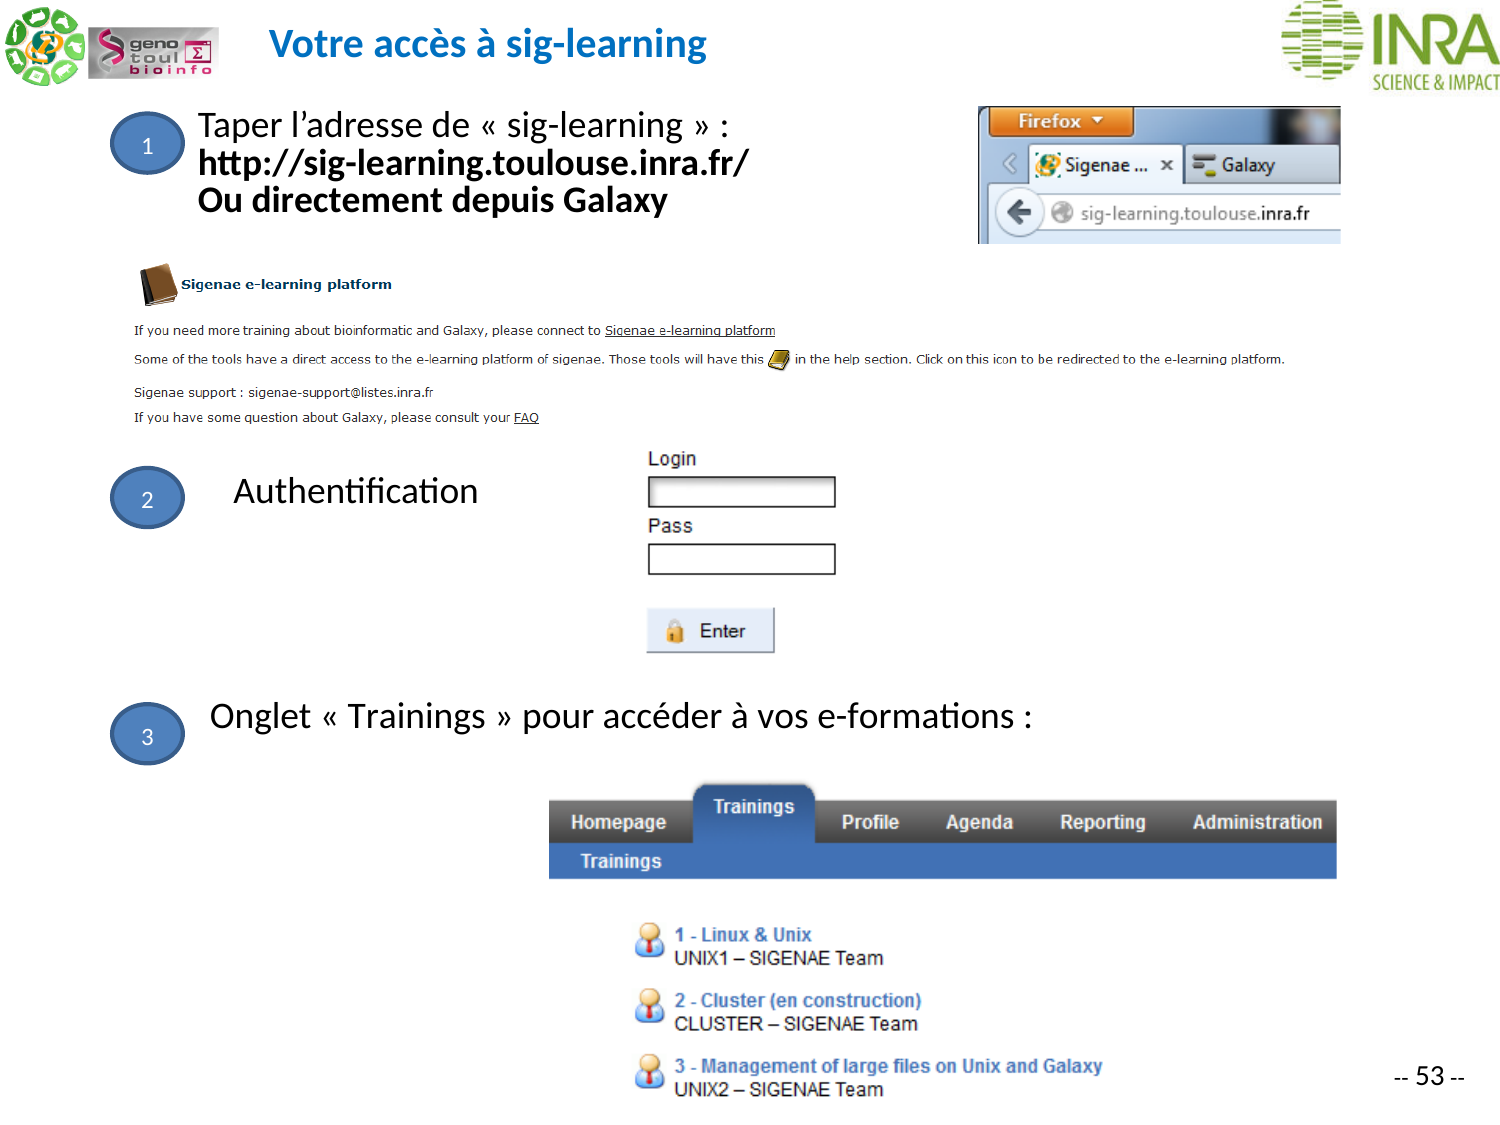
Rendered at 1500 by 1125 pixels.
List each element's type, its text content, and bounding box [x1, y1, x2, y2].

text_box Authentification [218, 468, 538, 529]
text_box 3 [112, 704, 183, 764]
text_box 2 [112, 467, 183, 528]
text_box Votre accès à sig-learning [253, 19, 1270, 86]
picture [100, 255, 1294, 681]
picture [549, 775, 1337, 1118]
picture [978, 0, 1500, 244]
text_box Taper l’adresse de « sig-learning » : http://sig-learning.toulouse.inra.fr/ Ou directement depuis Galaxy [183, 101, 1447, 255]
text_box 1 [112, 113, 183, 173]
picture [5, 7, 85, 86]
text_box Onglet « Trainings » pour accéder à vos e-formations : [194, 692, 1341, 754]
picture [88, 27, 219, 79]
